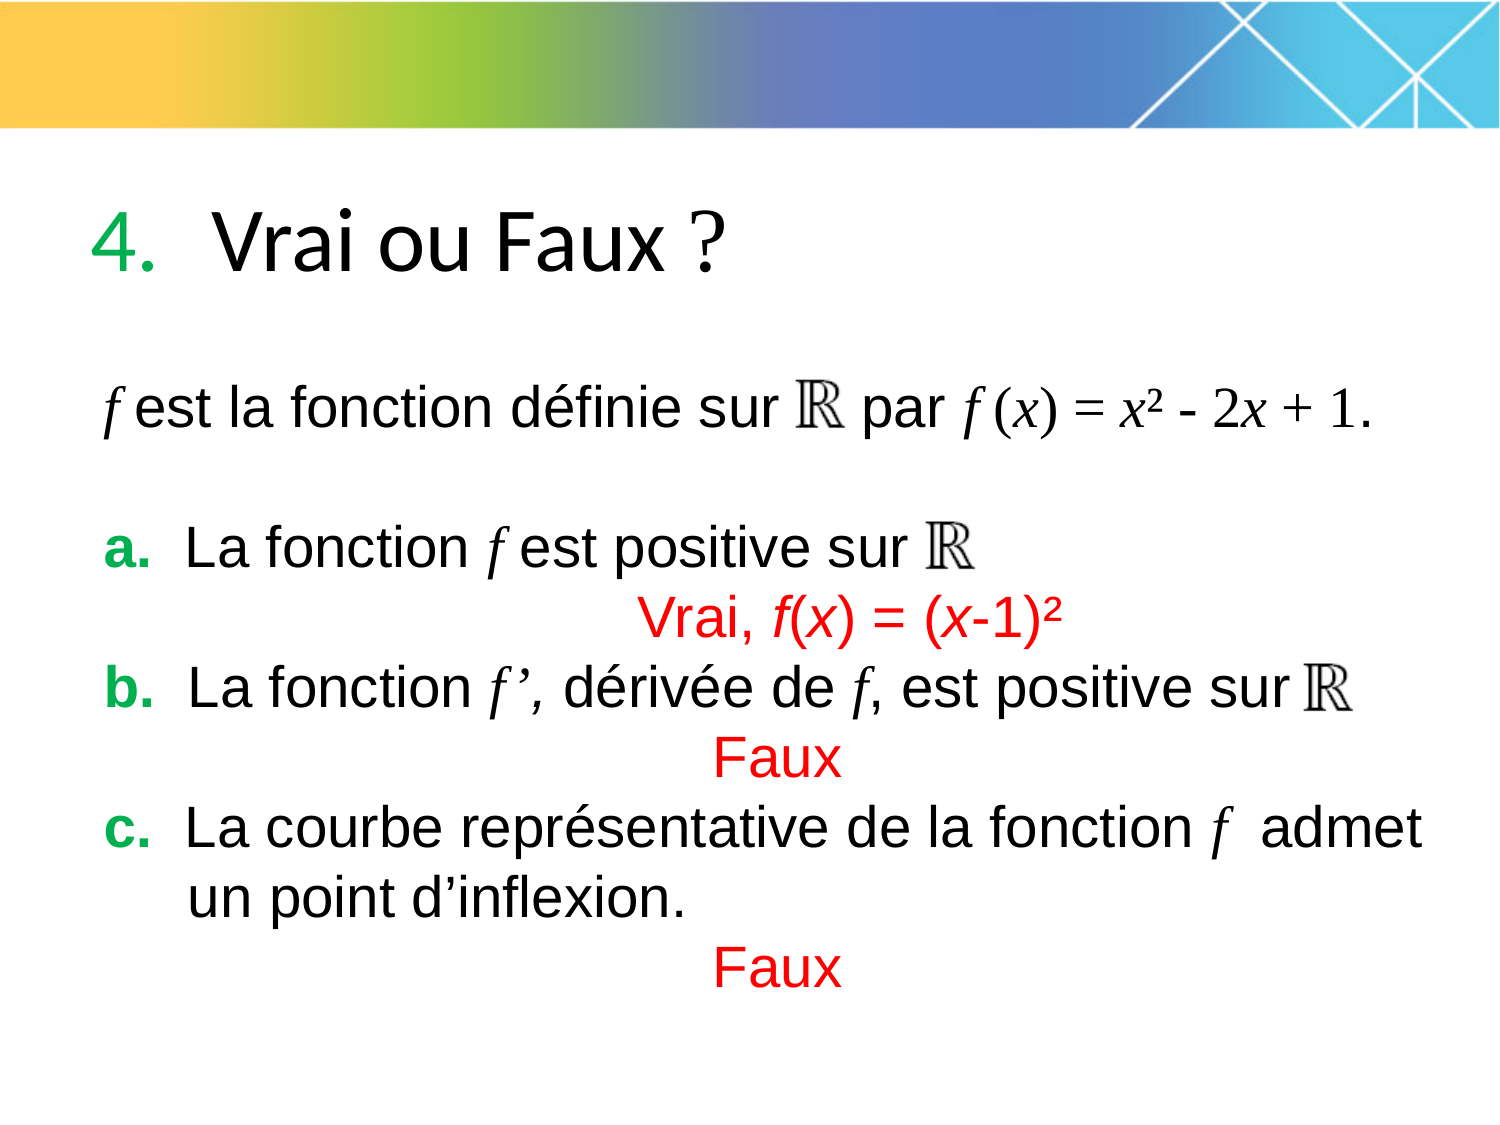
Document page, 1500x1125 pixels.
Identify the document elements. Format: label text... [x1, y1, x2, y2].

picture [915, 503, 983, 577]
picture [1293, 645, 1361, 719]
picture [785, 361, 853, 436]
text_box f est la fonction définie sur par f (x) = x² - 2x + 1. a. La fonction f est positive sur Vrai, f(x) = (x-1)² b. La fonction f’, dérivée de f, est positive sur Faux c. La courbe représentative de la fonction f admet un point d’inflexion. Faux [88, 361, 1459, 1014]
title Vrai ou Faux ? [75, 164, 1426, 305]
